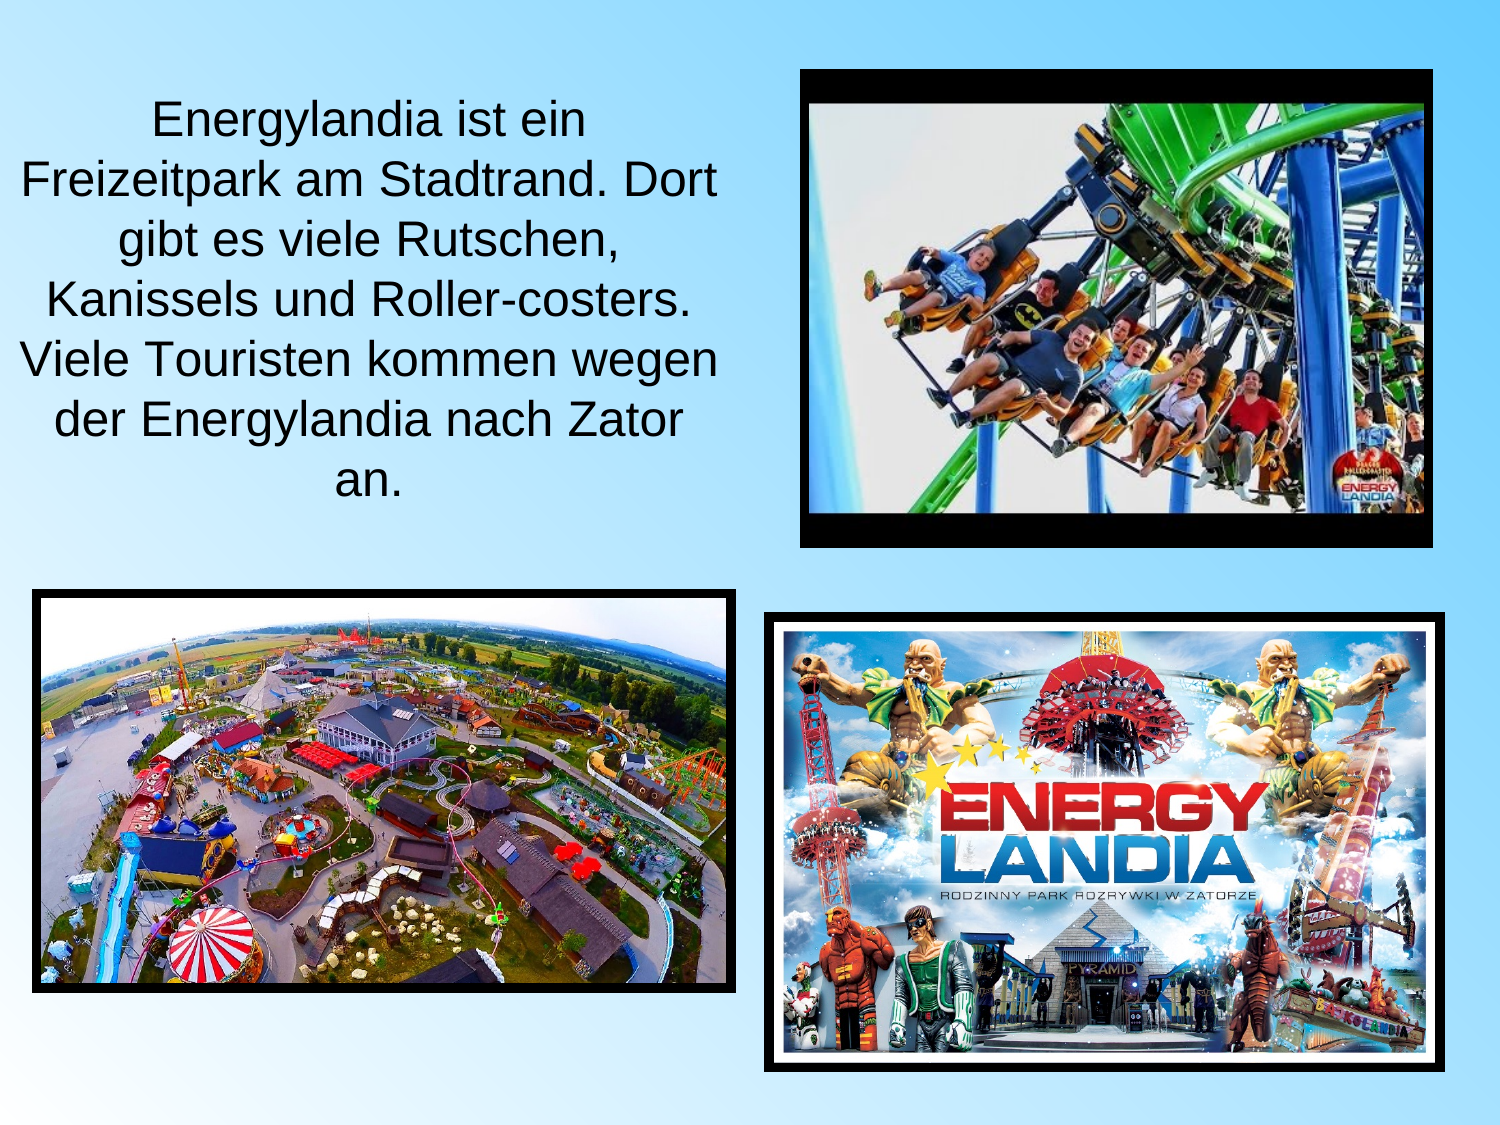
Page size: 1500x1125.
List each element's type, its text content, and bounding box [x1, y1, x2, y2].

picture [773, 621, 1436, 1063]
title Energylandia ist ein Freizeitpark am Stadtrand. Dort gibt es viele Rutschen, Kanissels und Roller-costers. Viele Touristen kommen wegen der Energylandia nach Zator an. [0, 31, 739, 563]
picture [809, 78, 1424, 540]
picture [41, 597, 727, 984]
